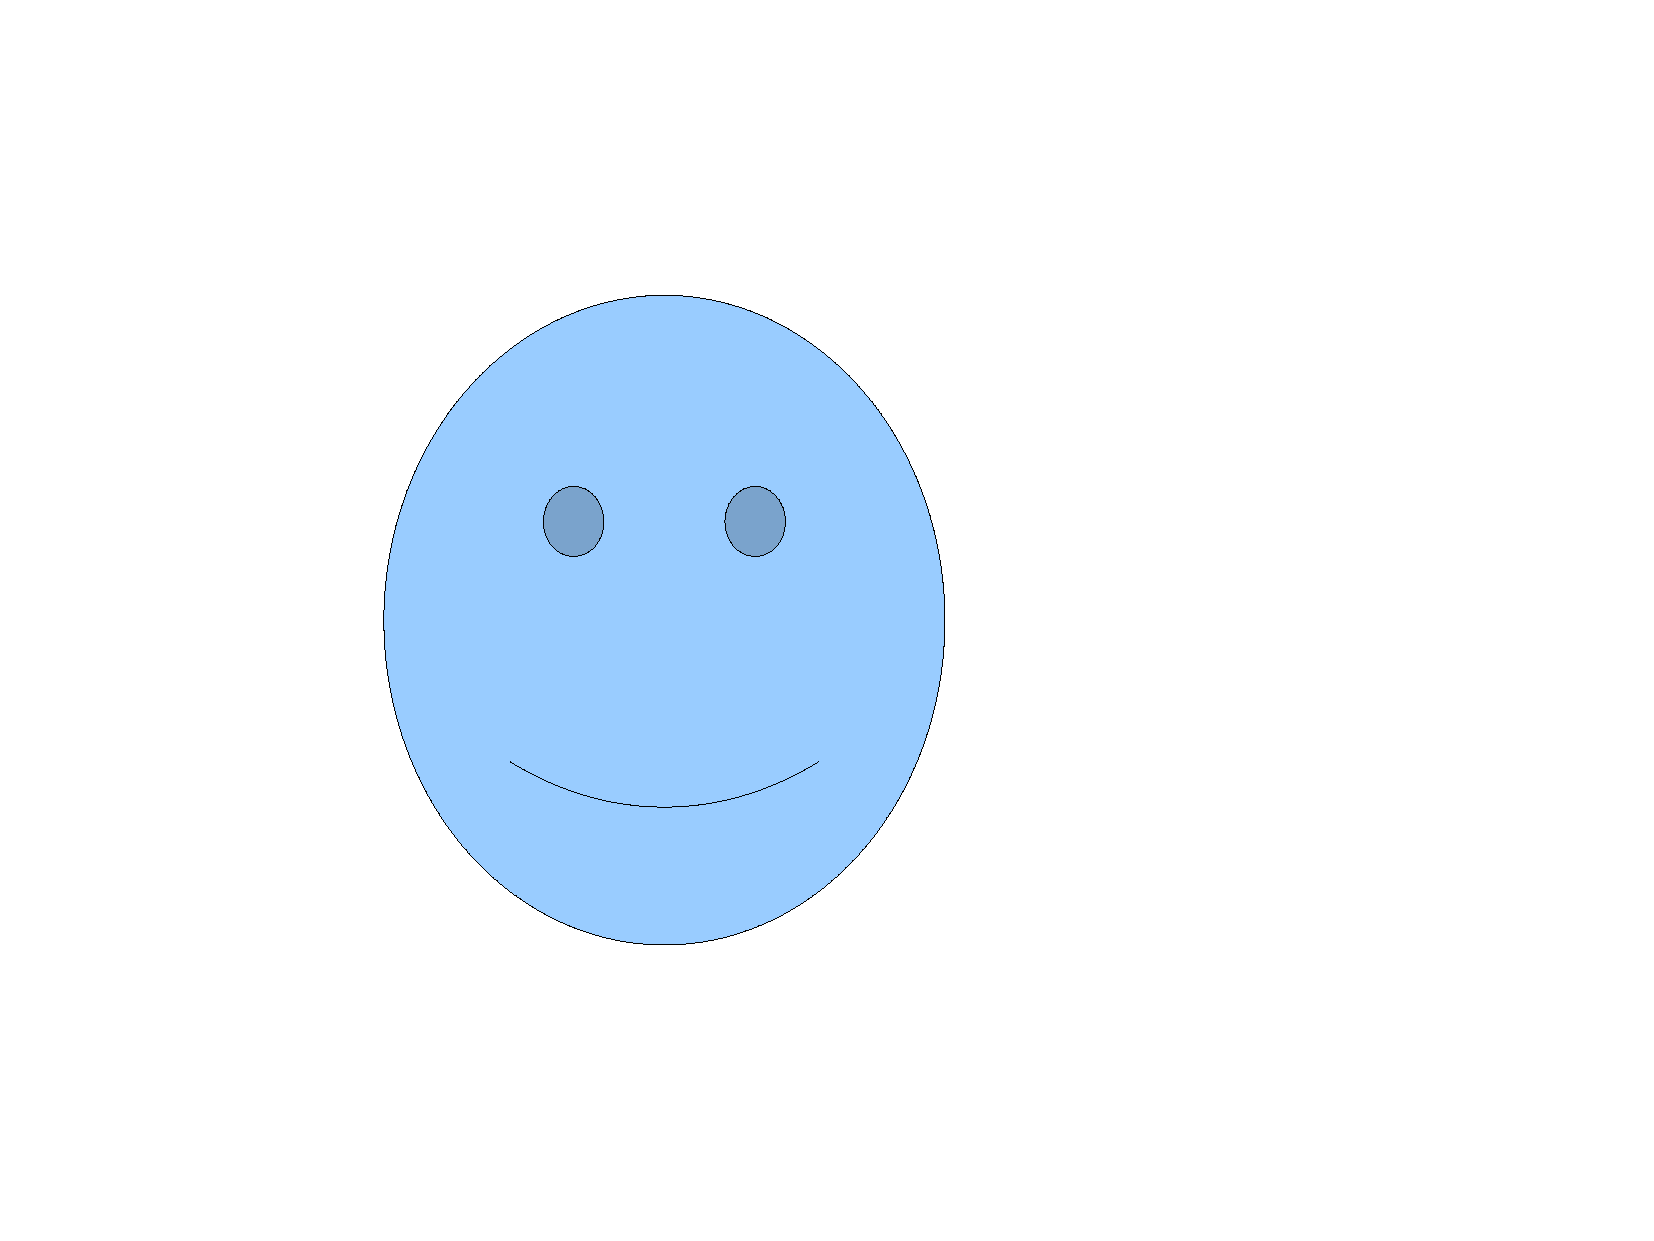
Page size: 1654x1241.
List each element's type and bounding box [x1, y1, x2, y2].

text_box [383, 295, 945, 945]
